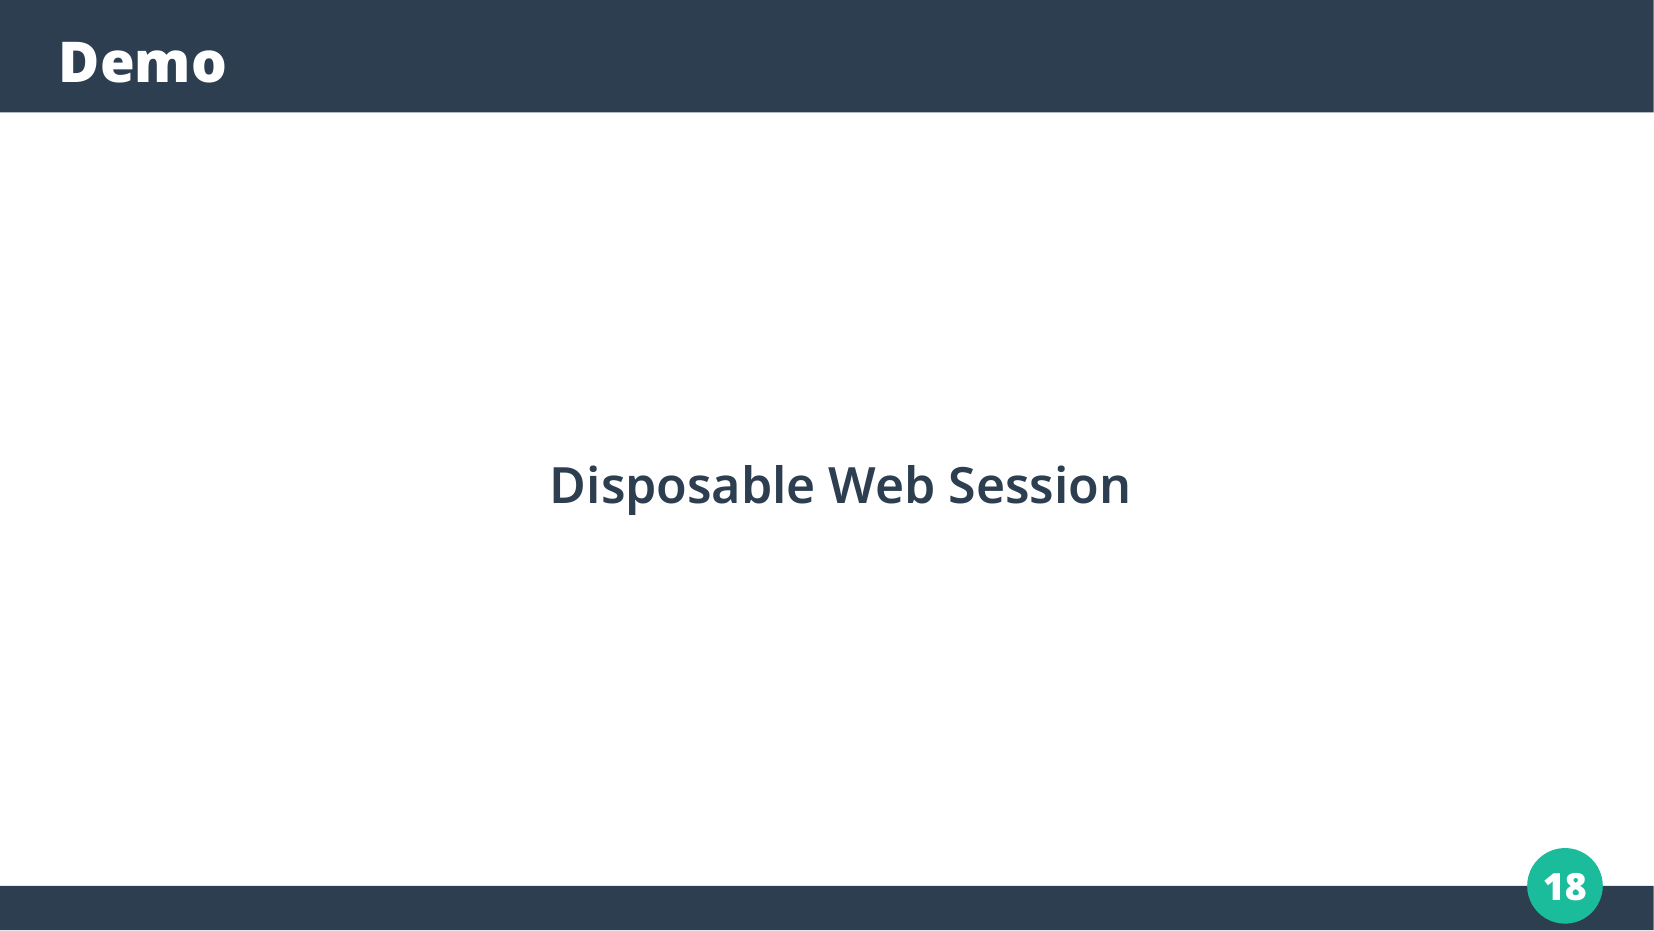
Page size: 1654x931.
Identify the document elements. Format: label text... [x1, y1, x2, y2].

list Disposable Web Session [37, 450, 1573, 751]
title Demo [59, 1, 1595, 120]
